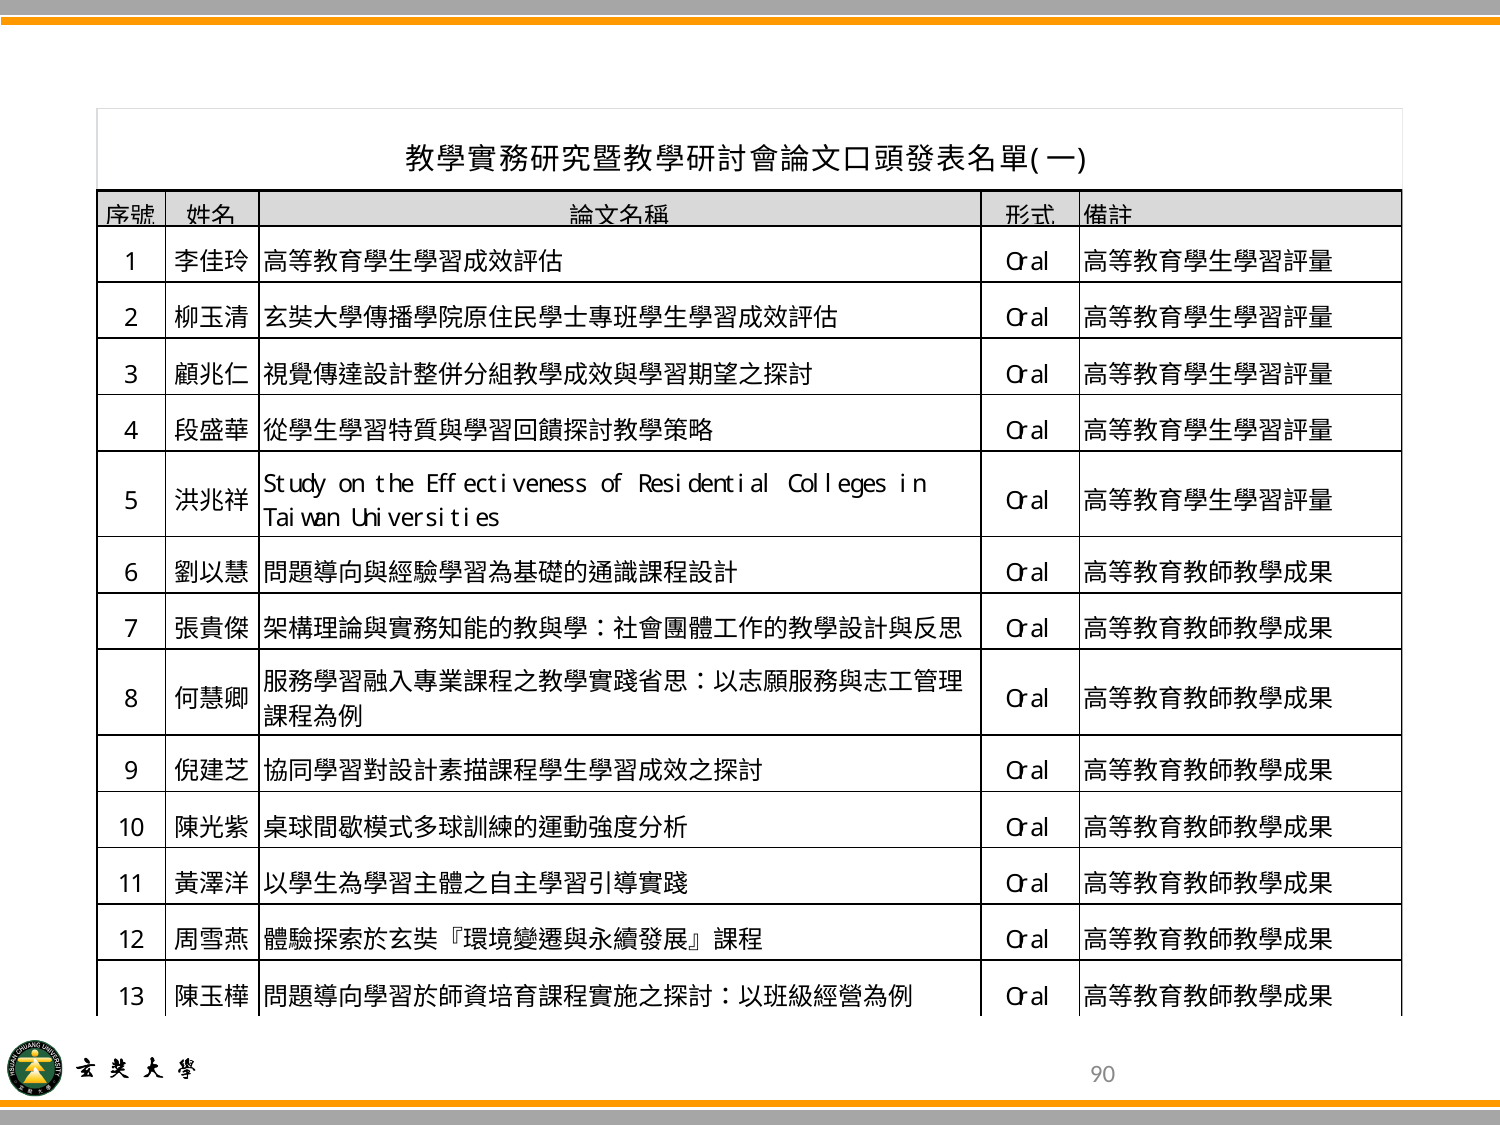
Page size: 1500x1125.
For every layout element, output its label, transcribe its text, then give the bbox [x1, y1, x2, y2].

text_box 90 [1074, 1042, 1426, 1103]
picture [96, 107, 1404, 1018]
